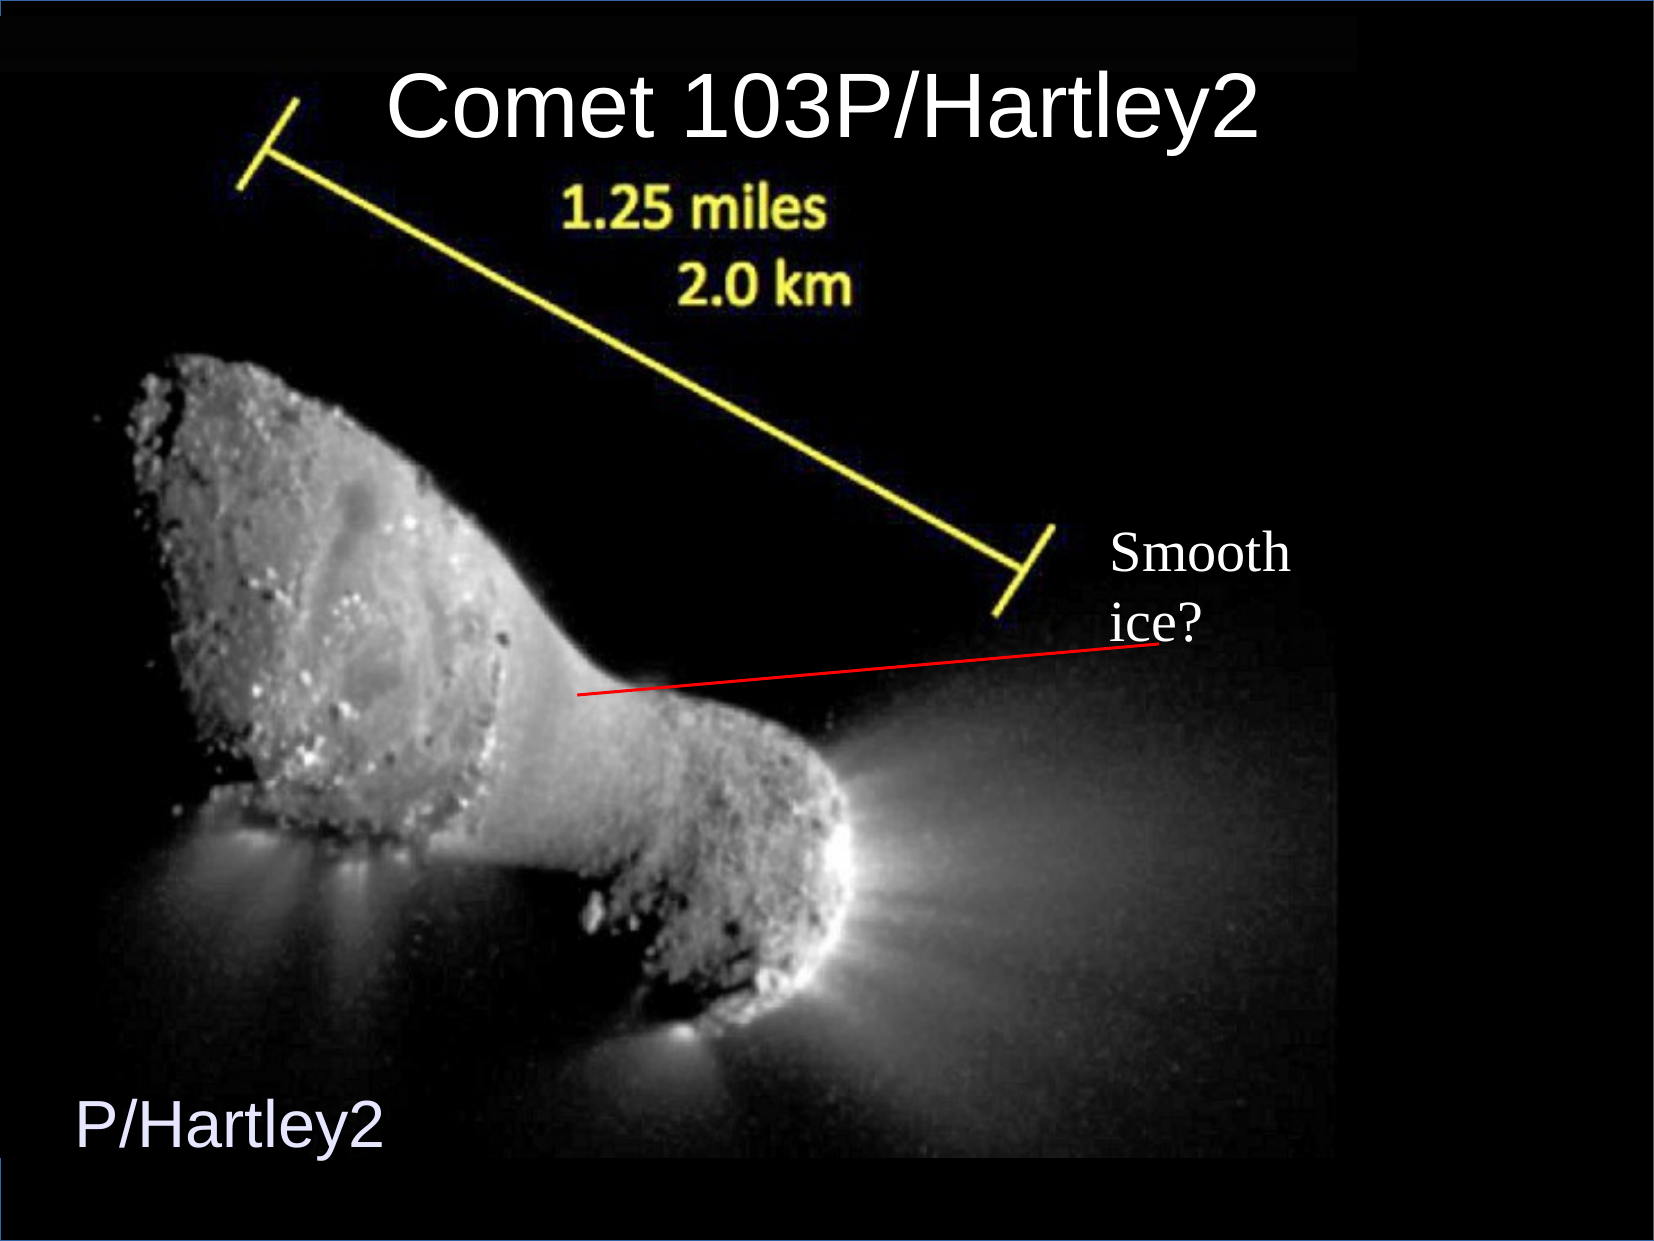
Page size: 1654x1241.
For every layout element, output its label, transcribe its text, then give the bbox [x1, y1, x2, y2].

picture [0, 16, 1357, 1158]
text_box P/Hartley2 [60, 1080, 406, 1170]
title Comet 103P/Hartley2 [124, 0, 1524, 201]
text_box Smooth ice? [1095, 505, 1346, 901]
